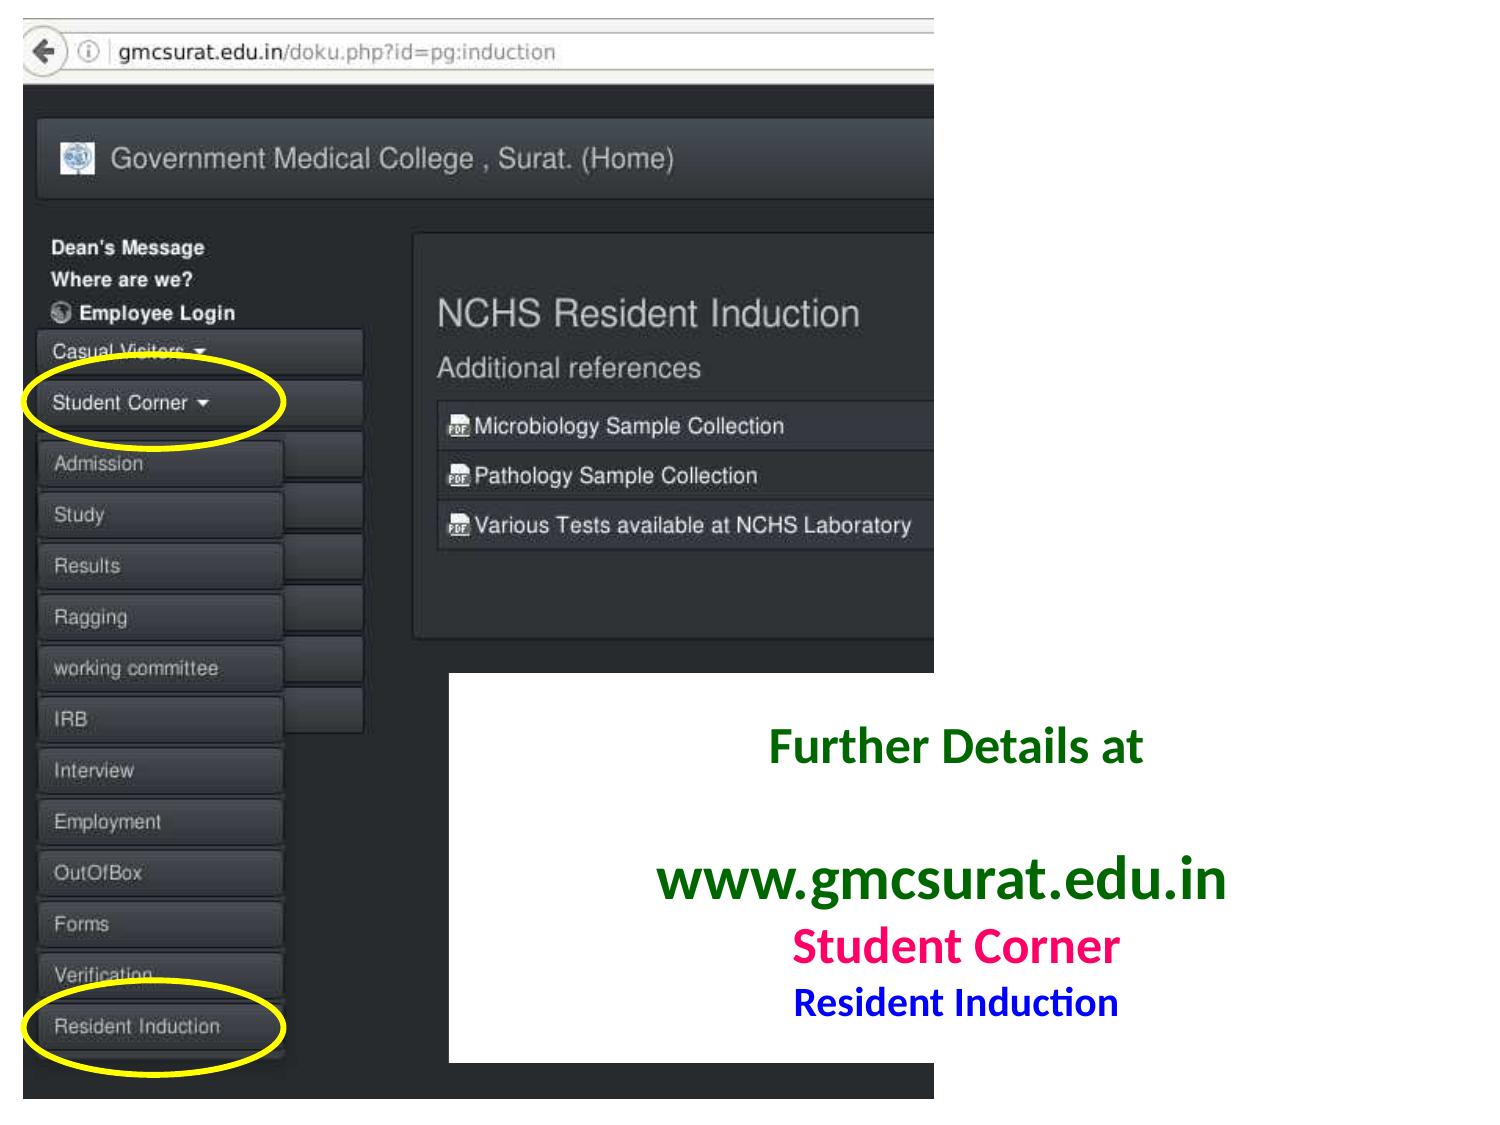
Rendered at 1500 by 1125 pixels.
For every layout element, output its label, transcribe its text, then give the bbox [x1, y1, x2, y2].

picture [27, 984, 280, 1071]
picture [23, 18, 934, 1099]
picture [27, 358, 280, 445]
title Further Details at www.gmcsurat.edu.in Student Corner Resident Induction [448, 673, 1465, 1063]
